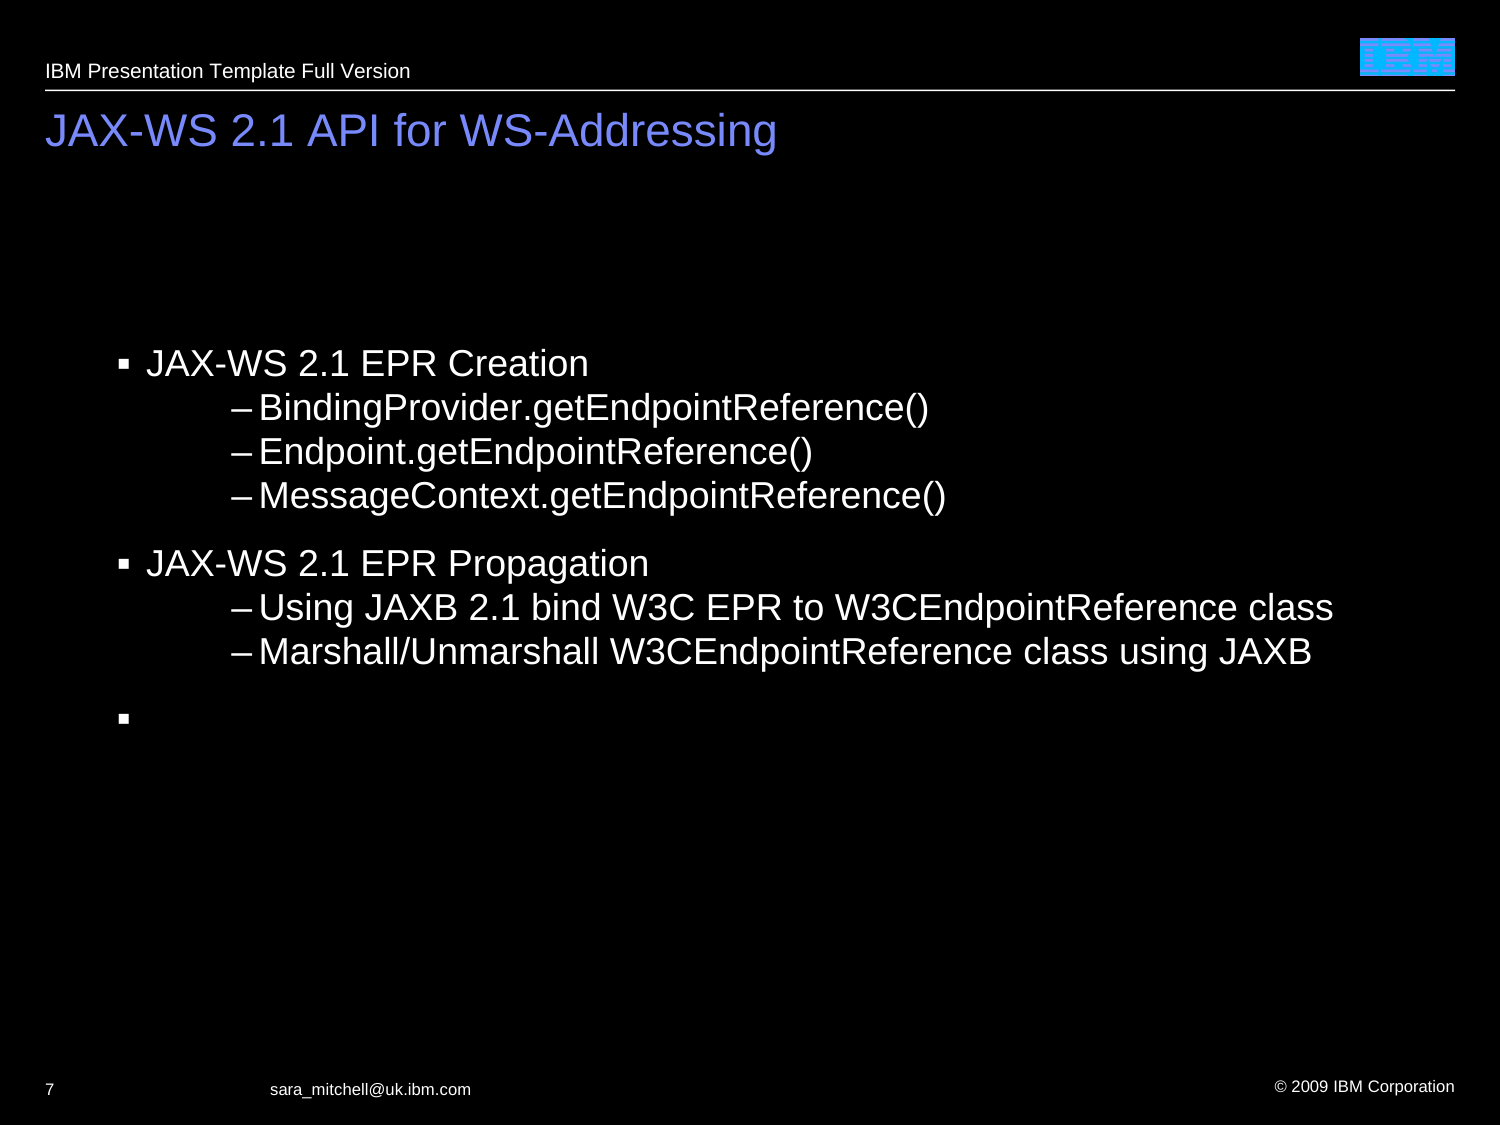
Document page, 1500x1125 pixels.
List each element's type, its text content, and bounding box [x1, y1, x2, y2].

title JAX-WS 2.1 API for WS-Addressing [30, 97, 1456, 218]
list JAX-WS 2.1 EPR Creation BindingProvider.getEndpointReference() Endpoint.getEndpointReference() MessageContext.getEndpointReference() JAX-WS 2.1 EPR Propagation Using JAXB 2.1 bind W3C EPR to W3CEndpointReference class Marshall/Unmarshall W3CEndpointReference class using JAXB [102, 335, 1411, 889]
text_box IBM Presentation Template Full Version [30, 37, 1306, 83]
